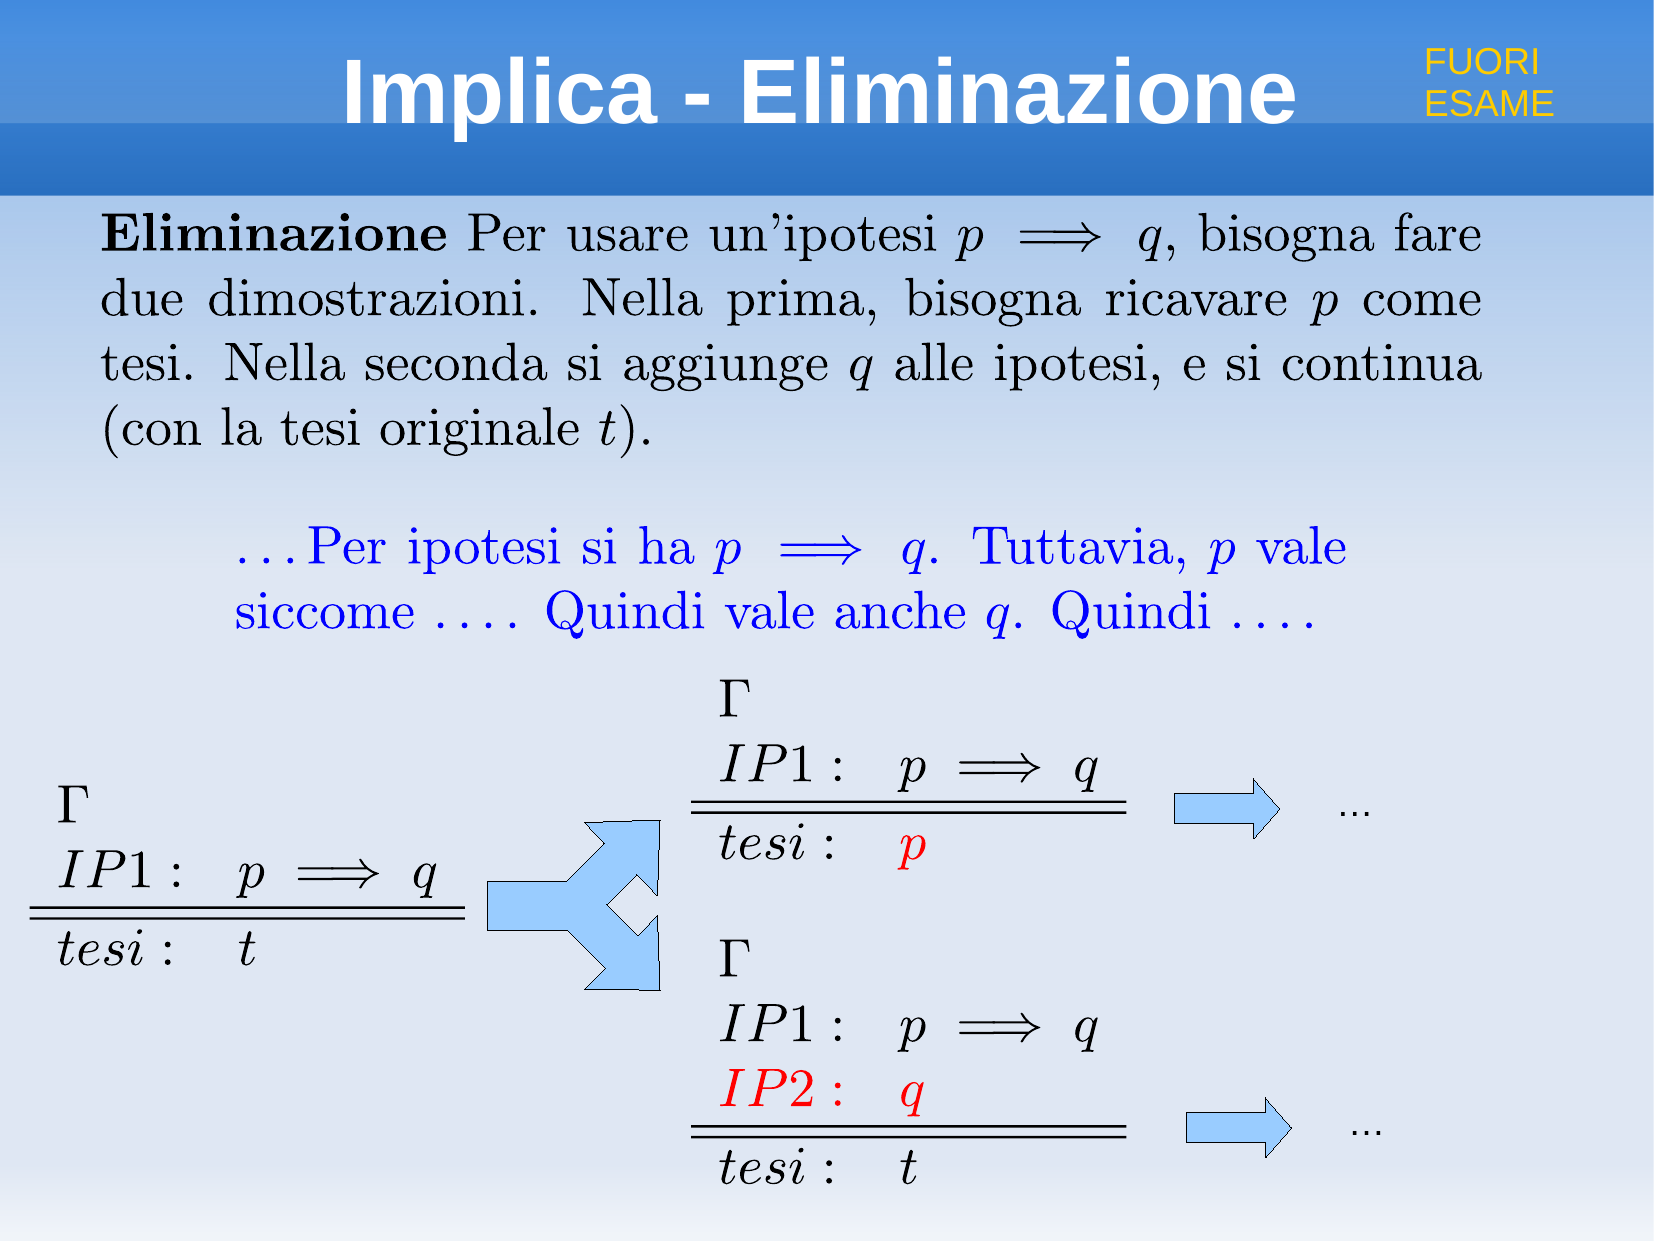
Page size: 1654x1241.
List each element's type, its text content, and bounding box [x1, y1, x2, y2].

text_box [487, 820, 661, 991]
text_box [1174, 778, 1280, 839]
text_box [29, 785, 465, 966]
picture [0, 0, 1654, 1241]
text_box … [1321, 775, 1389, 832]
text_box … [1333, 1094, 1401, 1151]
title Implica - Eliminazione [76, 0, 1565, 196]
text_box [99, 212, 1482, 639]
text_box [691, 939, 1127, 1185]
text_box [691, 679, 1127, 870]
text_box [1186, 1097, 1292, 1158]
text_box FUORI ESAME [1409, 32, 1571, 132]
